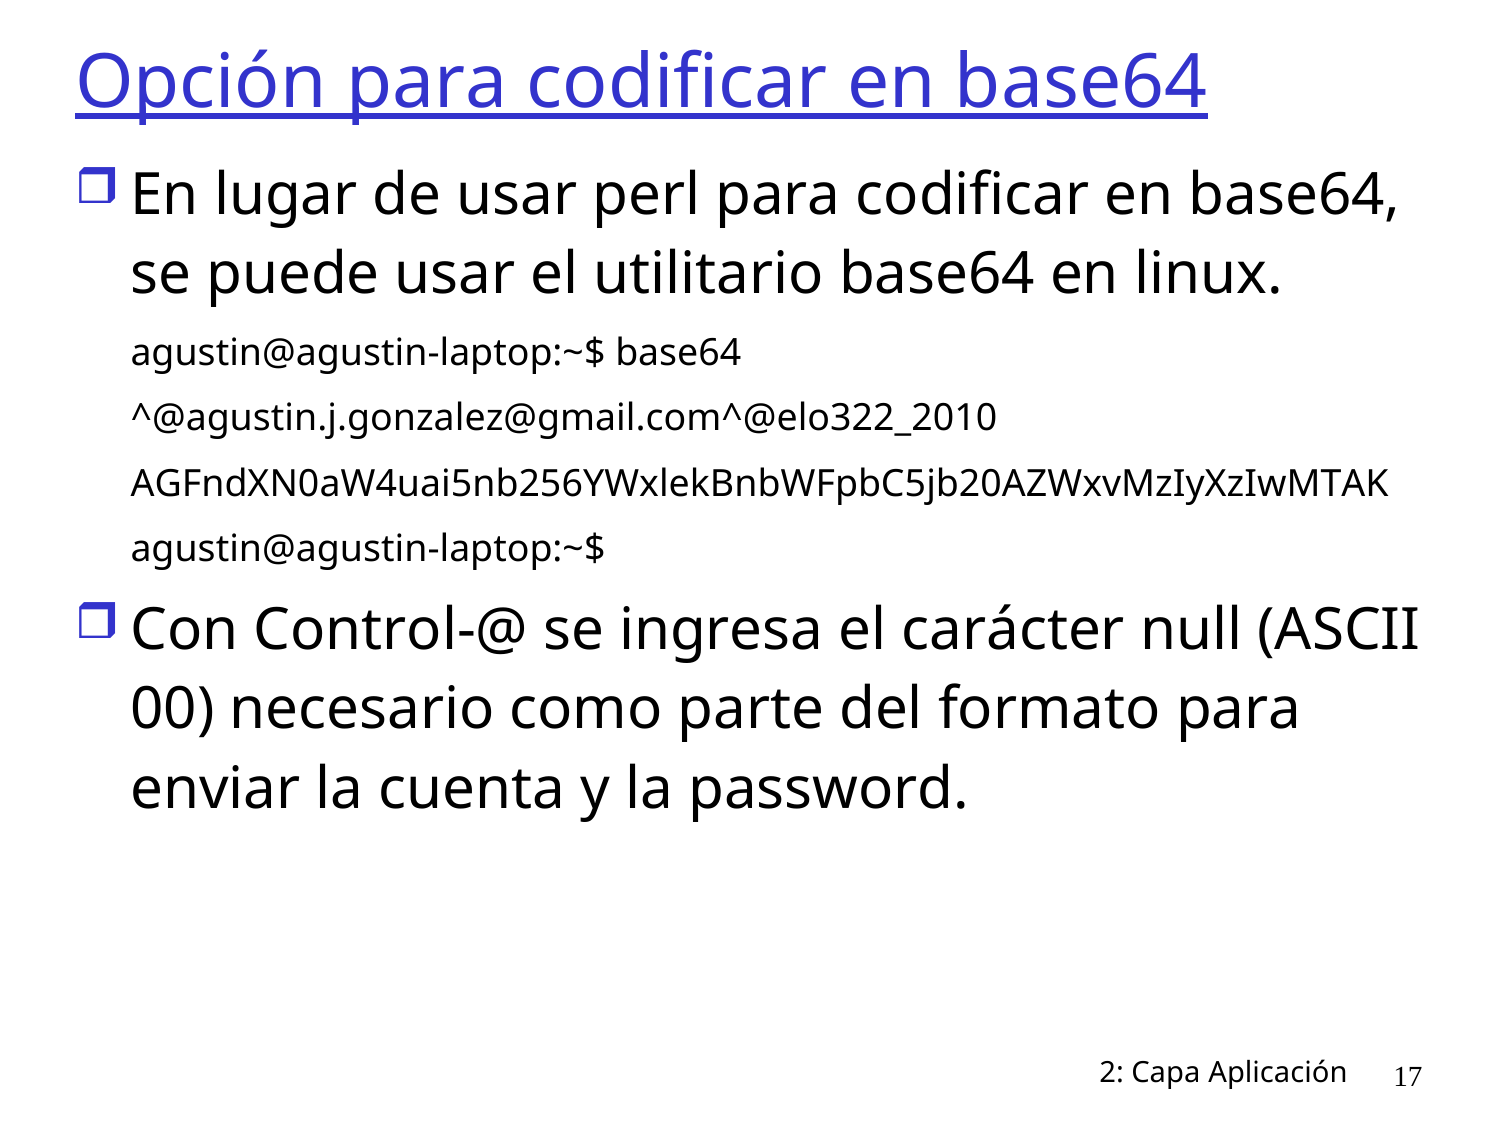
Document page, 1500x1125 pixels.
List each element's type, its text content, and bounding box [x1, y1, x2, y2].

list En lugar de usar perl para codificar en base64, se puede usar el utilitario base64 en linux. agustin@agustin-laptop:~$ base64 ^@agustin.j.gonzalez@gmail.com^@elo322_2010 AGFndXN0aW4uai5nb256YWxlekBnbWFpbC5jb20AZWxvMzIyXzIwMTAK agustin@agustin-laptop:~$ Con Control-@ se ingresa el carácter null (ASCII 00) necesario como parte del formato para enviar la cuenta y la password. [75, 152, 1426, 1050]
title Opción para codificar en base64 [75, 29, 1426, 128]
